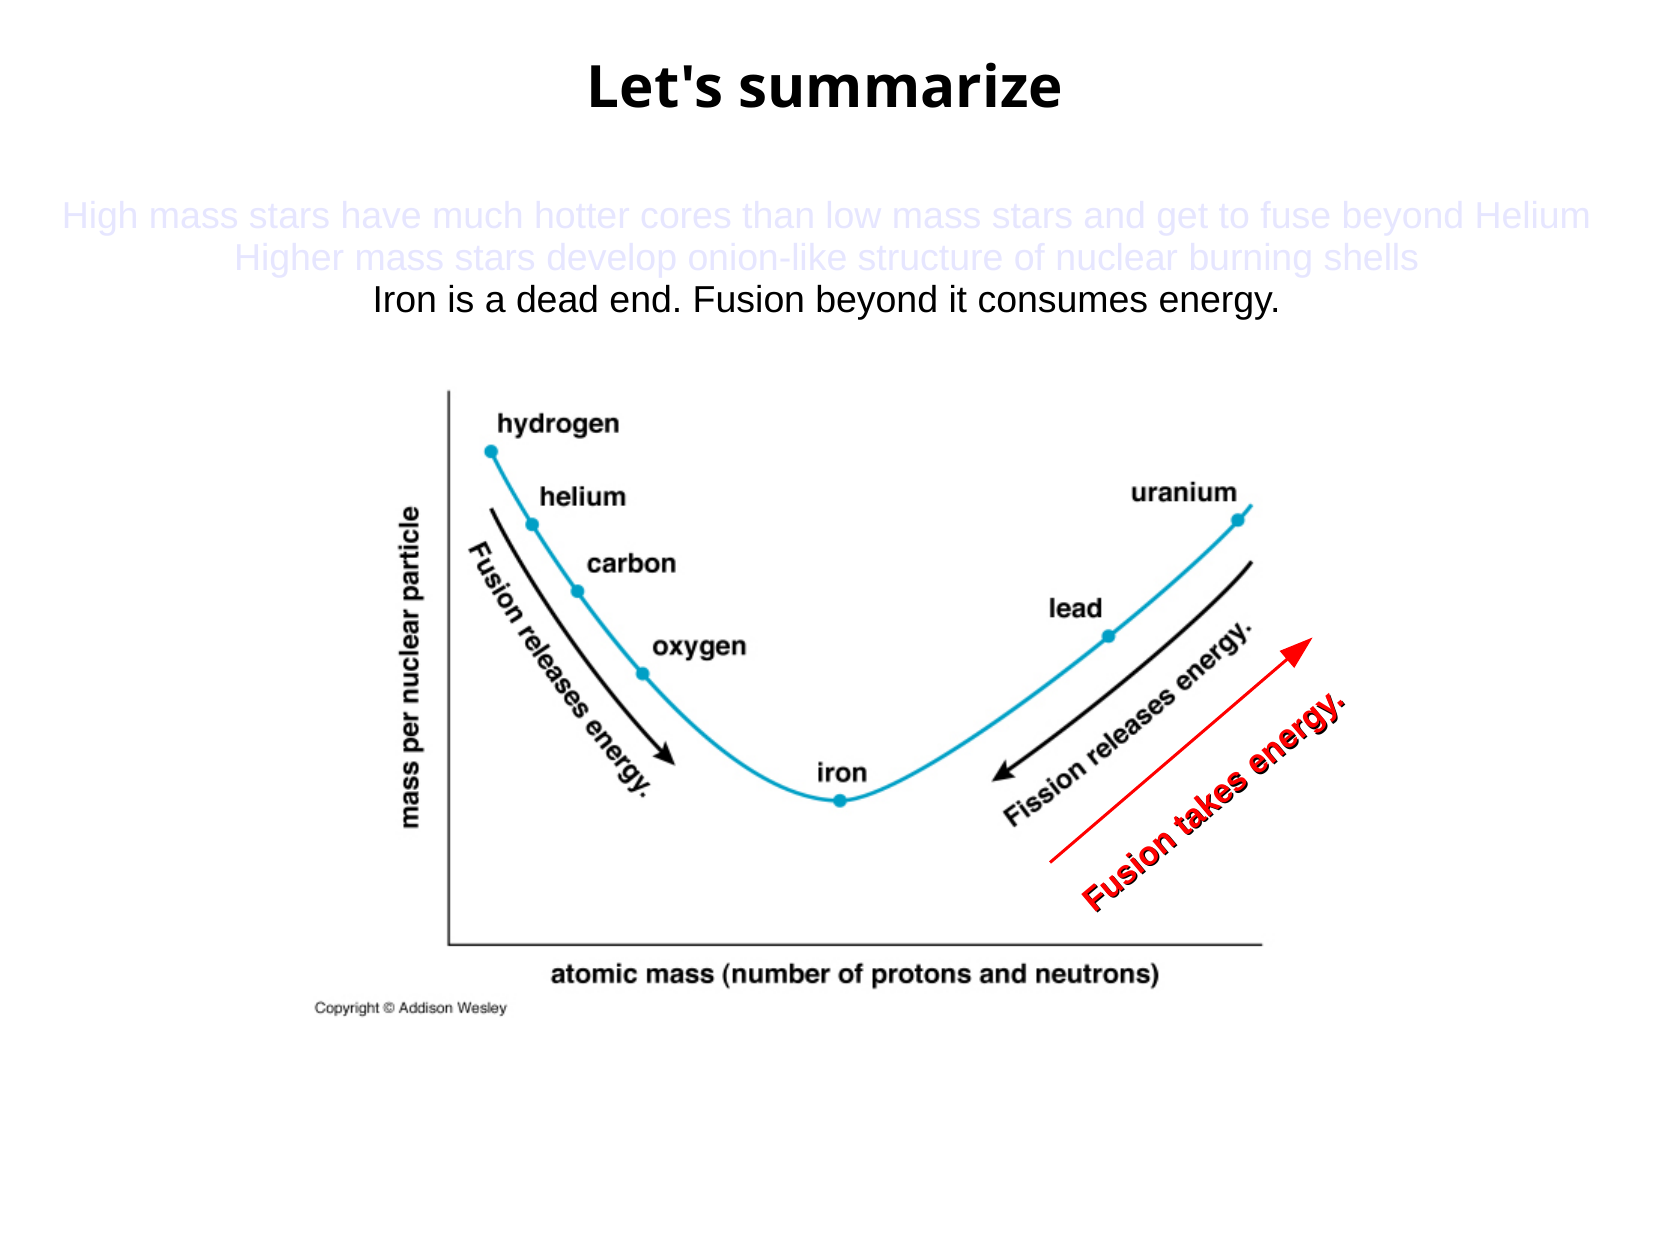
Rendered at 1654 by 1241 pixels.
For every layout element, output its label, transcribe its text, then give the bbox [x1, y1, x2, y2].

picture [300, 376, 1351, 1028]
text_box Fusion takes energy. [1058, 460, 1614, 939]
text_box Let's summarize [262, 37, 1388, 134]
text_box High mass stars have much hotter cores than low mass stars and get to fuse beyond Helium Higher mass stars develop onion-like structure of nuclear burning shells Iron is a dead end. Fusion beyond it consumes energy. [0, 187, 1654, 376]
